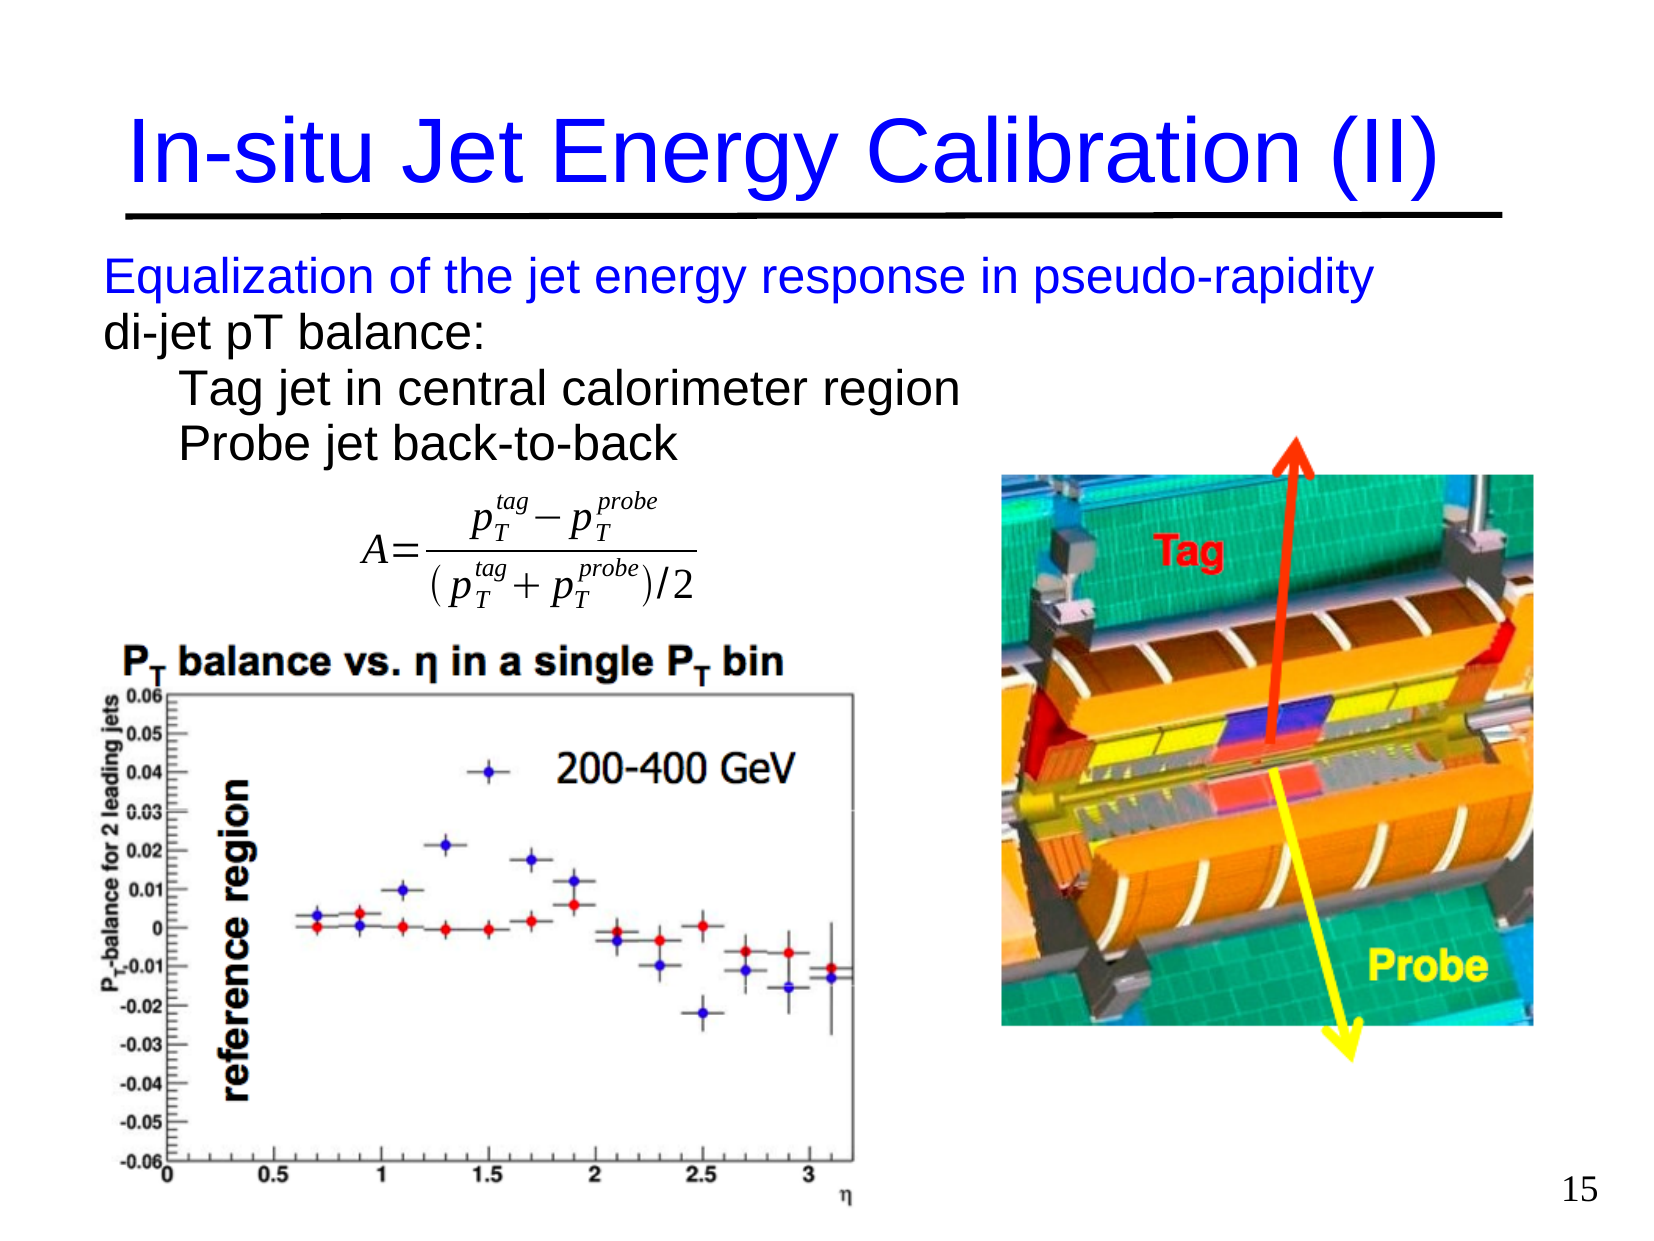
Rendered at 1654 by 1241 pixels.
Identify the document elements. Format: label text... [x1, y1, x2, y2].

picture [90, 635, 866, 1212]
chart [348, 528, 711, 614]
text_box In-situ Jet Energy Calibration (II) [126, 99, 1576, 214]
picture [983, 428, 1540, 1070]
text_box Equalization of the jet energy response in pseudo-rapidity di-jet pT balance: Tag jet in central calorimeter region Probe jet back-to-back [103, 248, 1351, 528]
